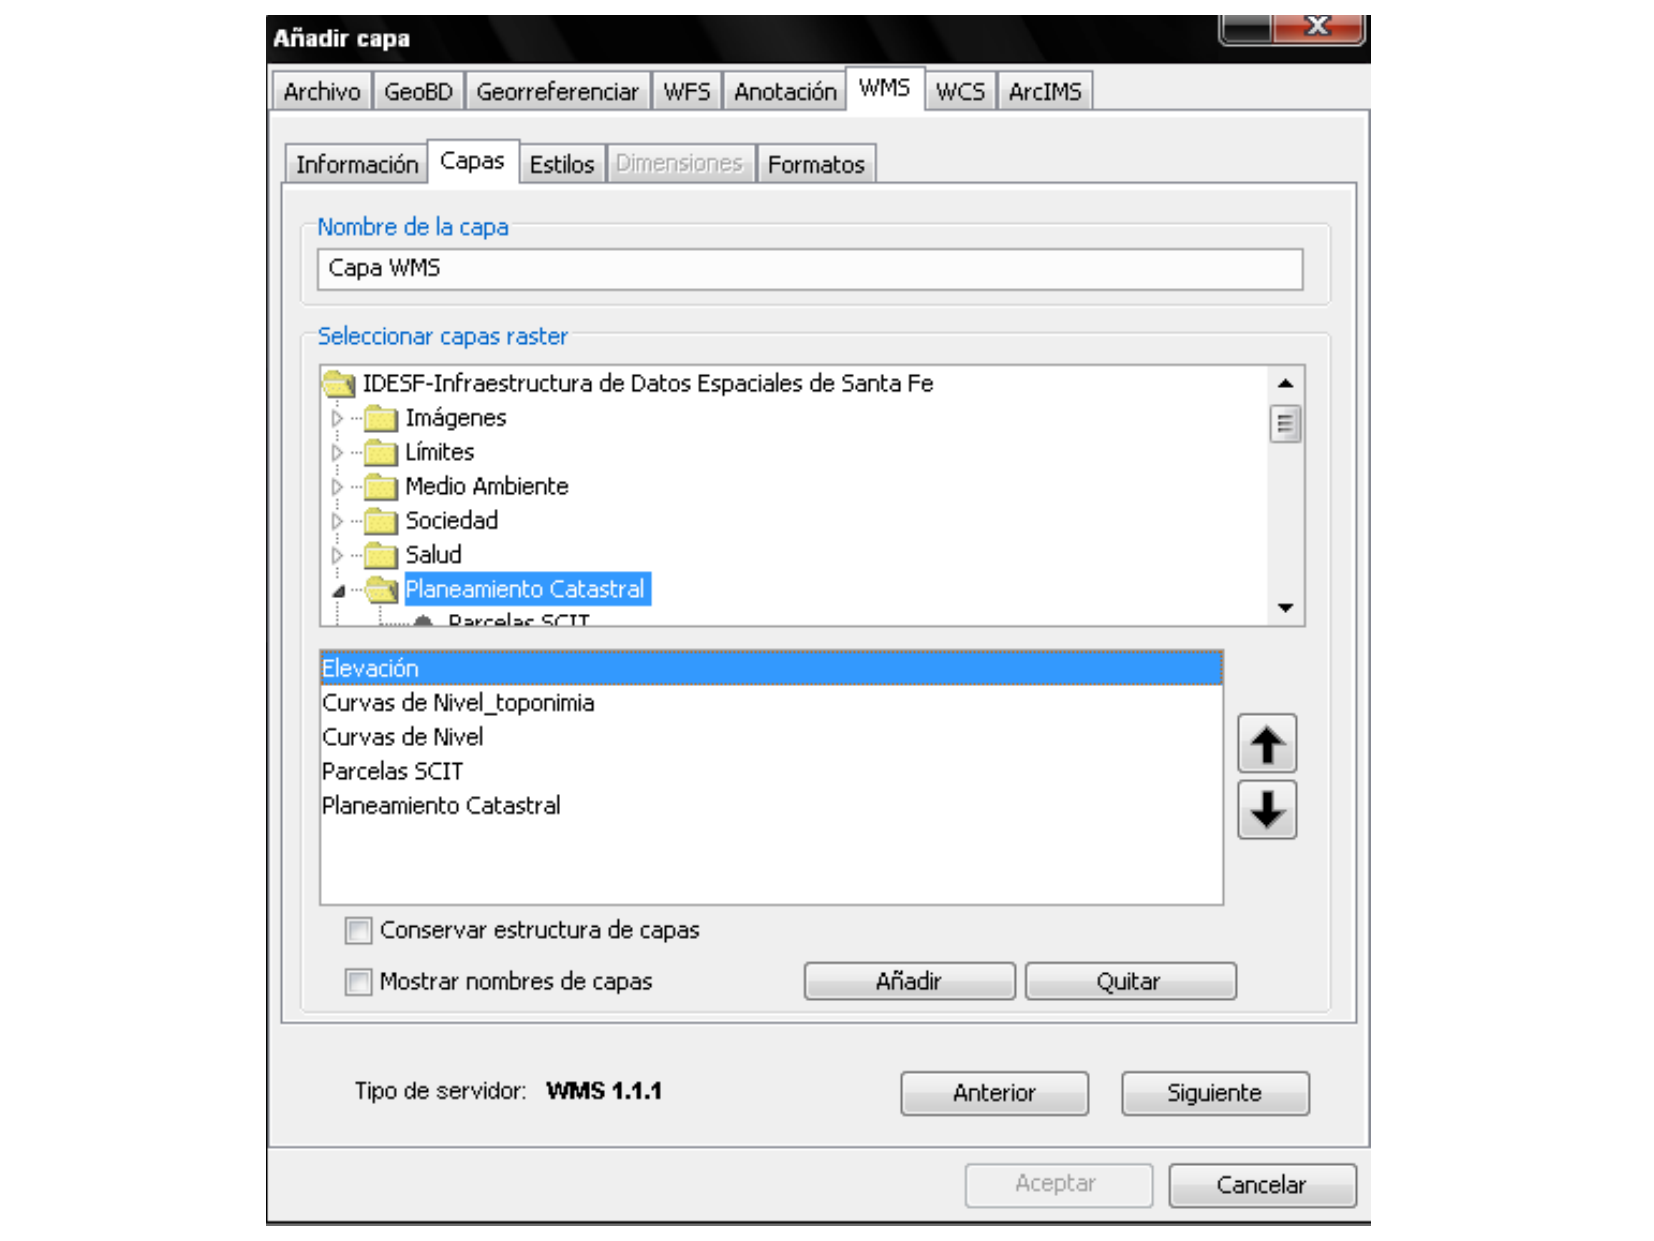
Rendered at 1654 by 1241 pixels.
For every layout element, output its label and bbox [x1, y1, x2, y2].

picture [266, 15, 1371, 1226]
